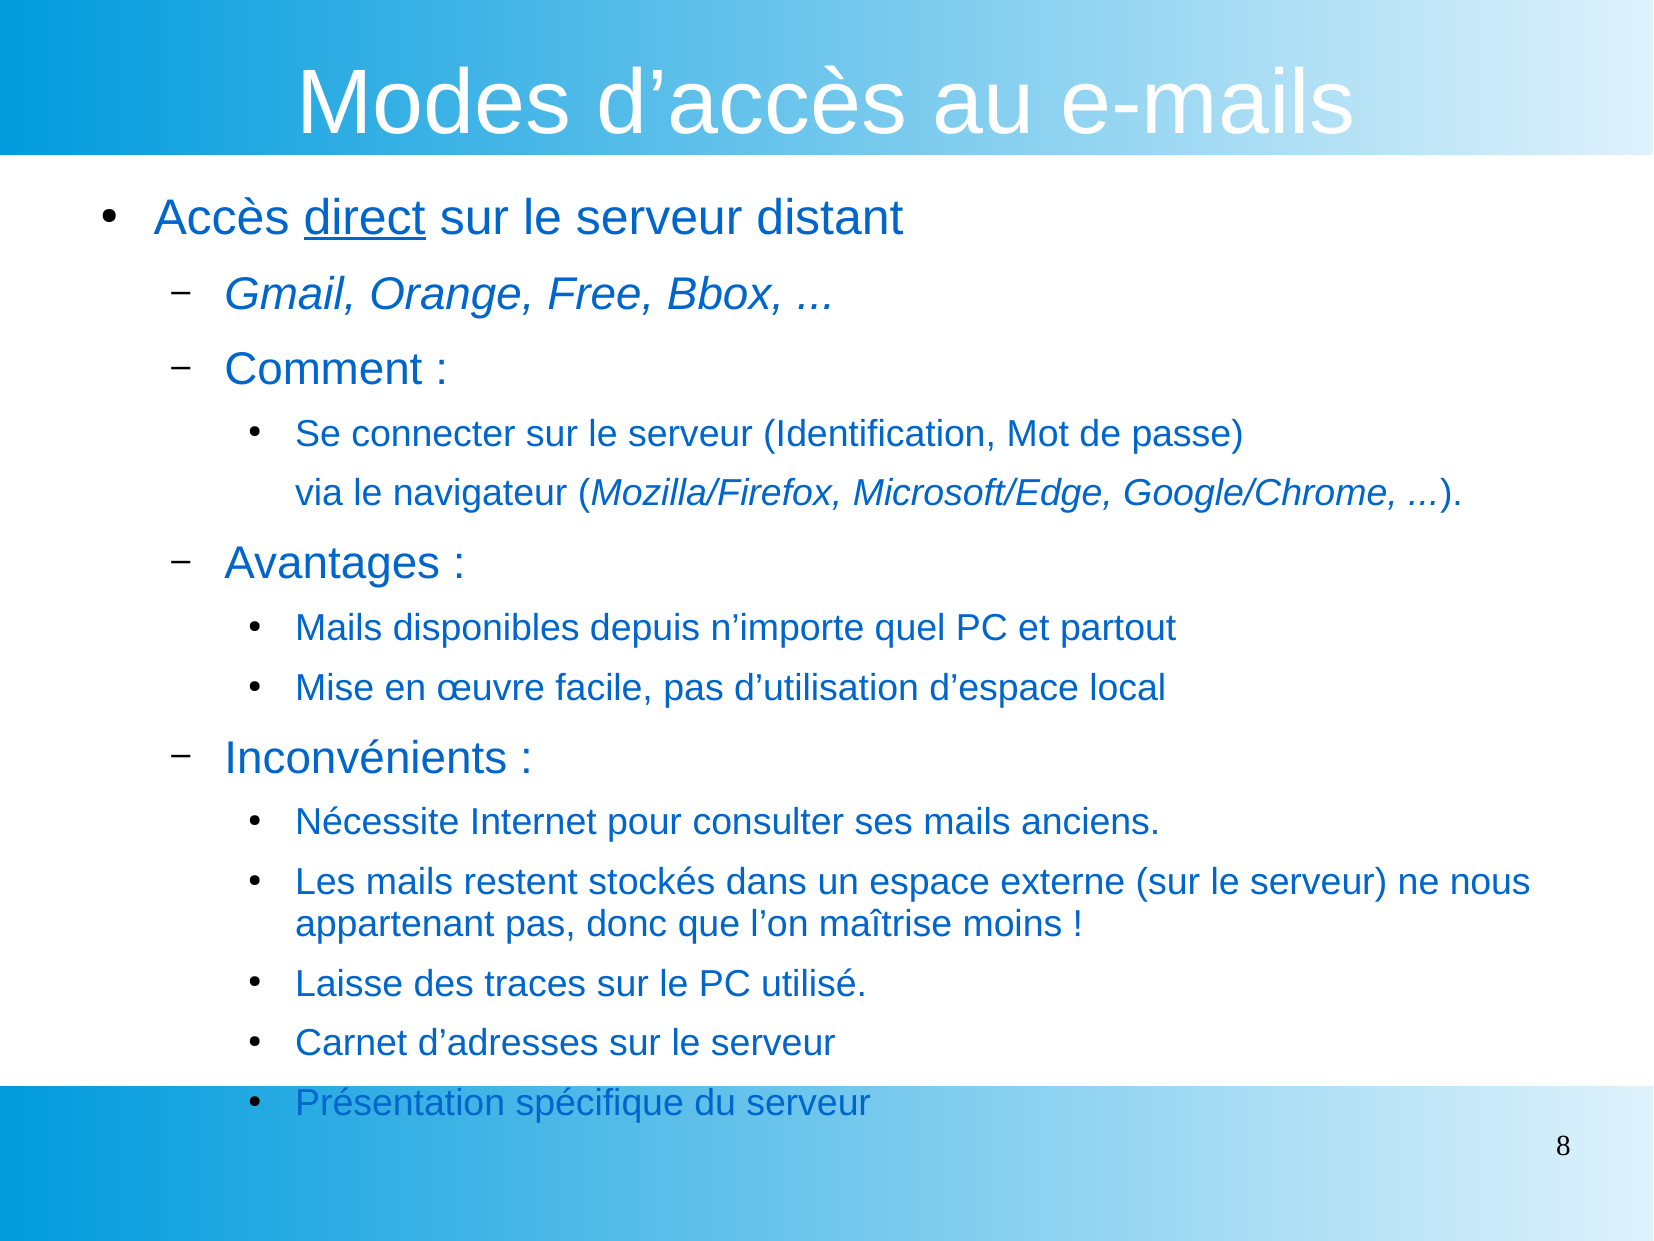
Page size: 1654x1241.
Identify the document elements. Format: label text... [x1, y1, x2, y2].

title Modes d’accès au e-mails [82, 49, 1571, 155]
list Accès direct sur le serveur distant Gmail, Orange, Free, Bbox, ... Comment : Se connecter sur le serveur (Identification, Mot de passe) via le navigateur (Mozilla/Firefox, Microsoft/Edge, Google/Chrome, ...). Avantages : Mails disponibles depuis n’importe quel PC et partout Mise en œuvre facile, pas d’utilisation d’espace local Inconvénients : Nécessite Internet pour consulter ses mails anciens. Les mails restent stockés dans un espace externe (sur le serveur) ne nous appartenant pas, donc que l’on maîtrise moins ! Laisse des traces sur le PC utilisé. Carnet d’adresses sur le serveur Présentation spécifique du serveur [82, 188, 1571, 1052]
